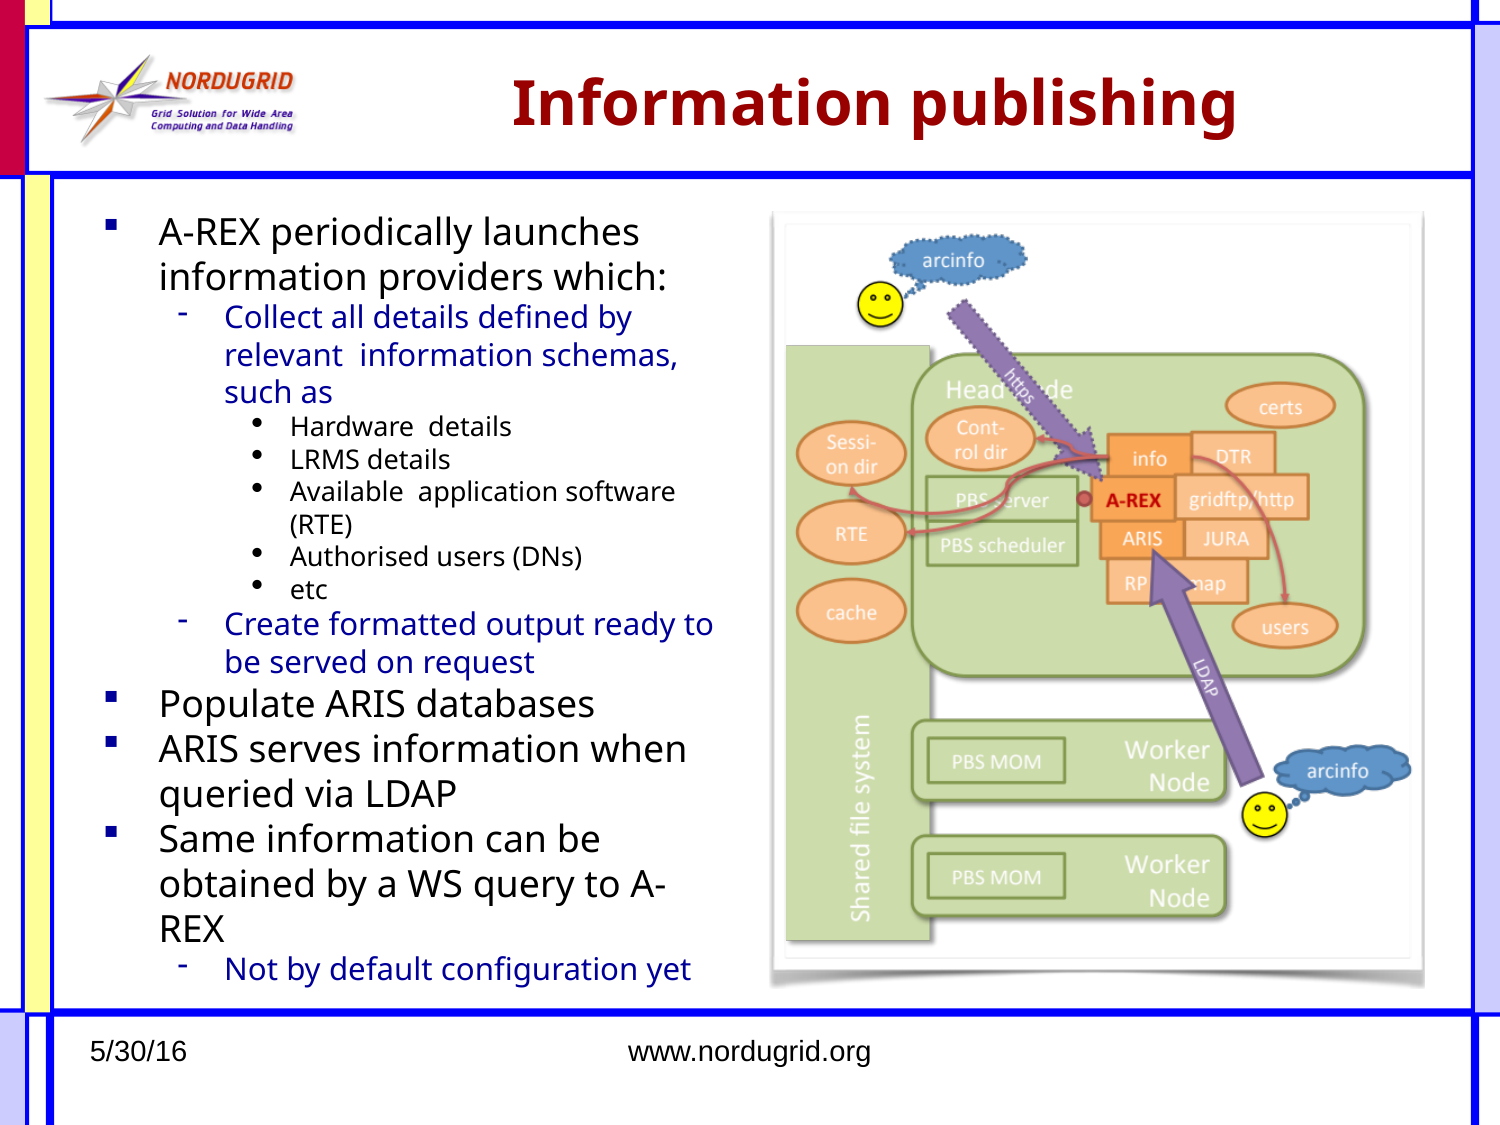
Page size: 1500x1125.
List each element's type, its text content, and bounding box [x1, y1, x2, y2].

picture [768, 211, 1425, 989]
text_box A-REX periodically launches information providers which: Collect all details defined by relevant information schemas, such as Hardware details LRMS details Available application software (RTE) Authorised users (DNs) etc Create formatted output ready to be served on request Populate ARIS databases ARIS serves information when queried via LDAP Same information can be obtained by a WS query to A-REX Not by default configuration yet [87, 200, 744, 1000]
picture [40, 49, 300, 148]
text_box 5/30/16 [75, 1024, 425, 1103]
text_box Information publishing [324, 62, 1428, 138]
text_box www.nordugrid.org [512, 1024, 988, 1103]
